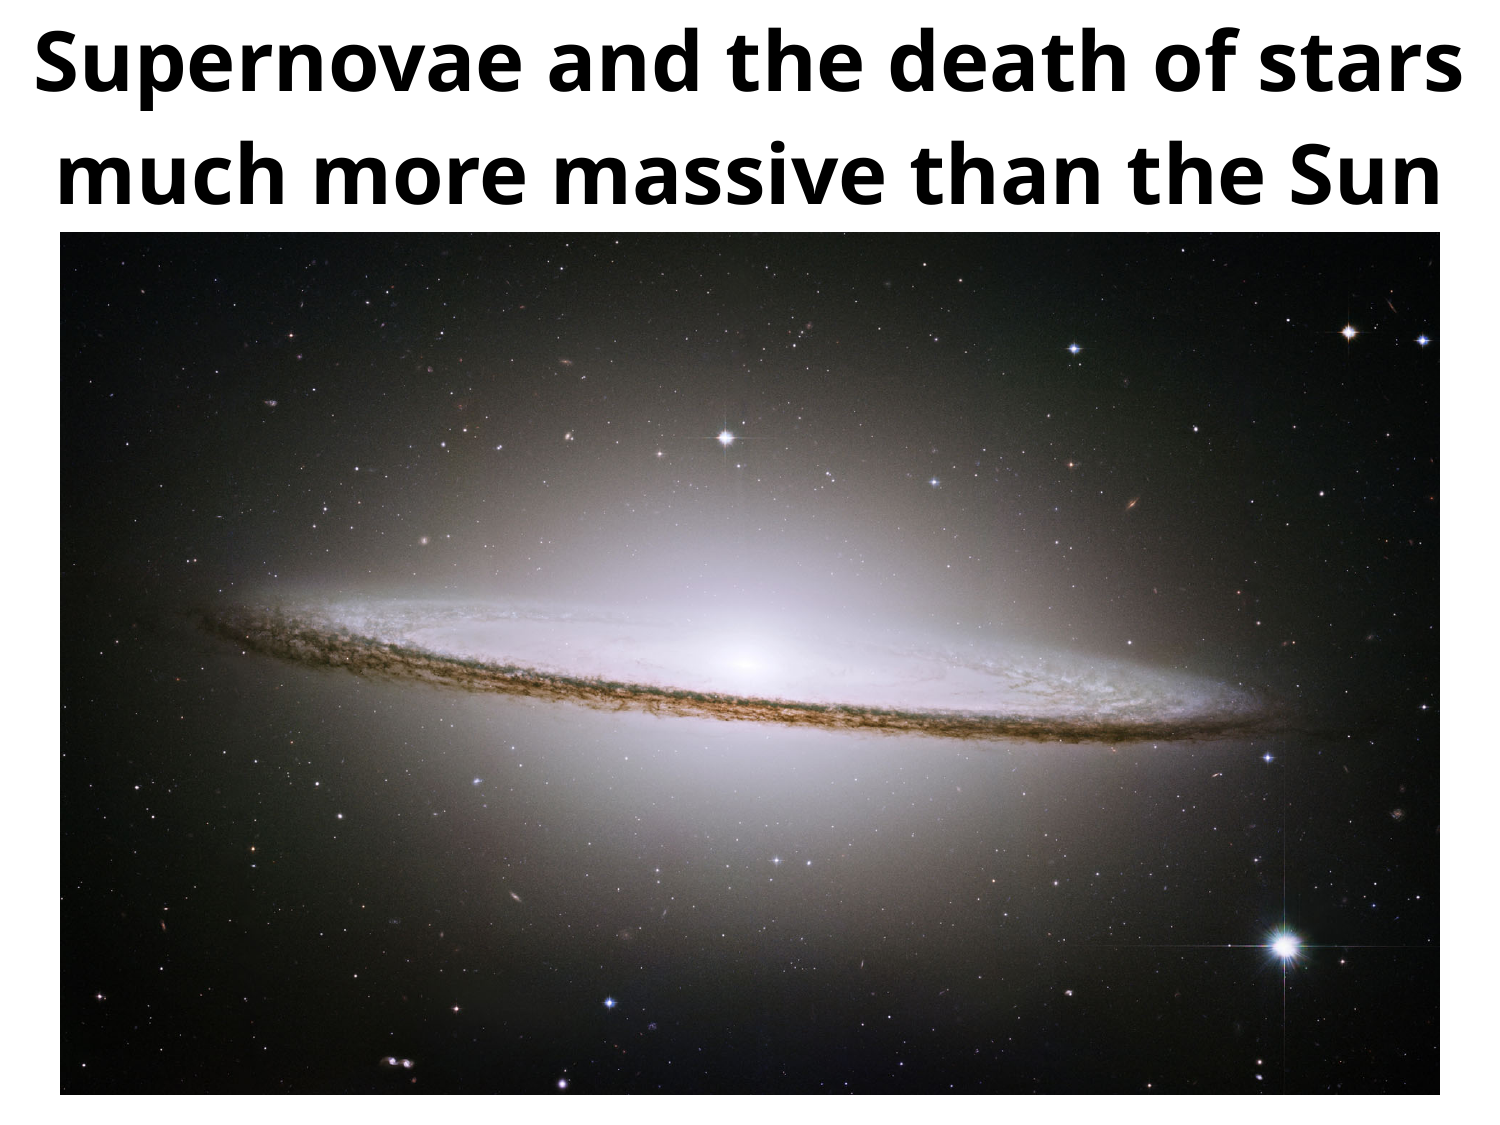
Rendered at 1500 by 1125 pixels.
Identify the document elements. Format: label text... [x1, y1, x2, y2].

picture [60, 232, 1440, 1096]
title Supernovae and the death of stars much more massive than the Sun [30, 18, 1471, 214]
